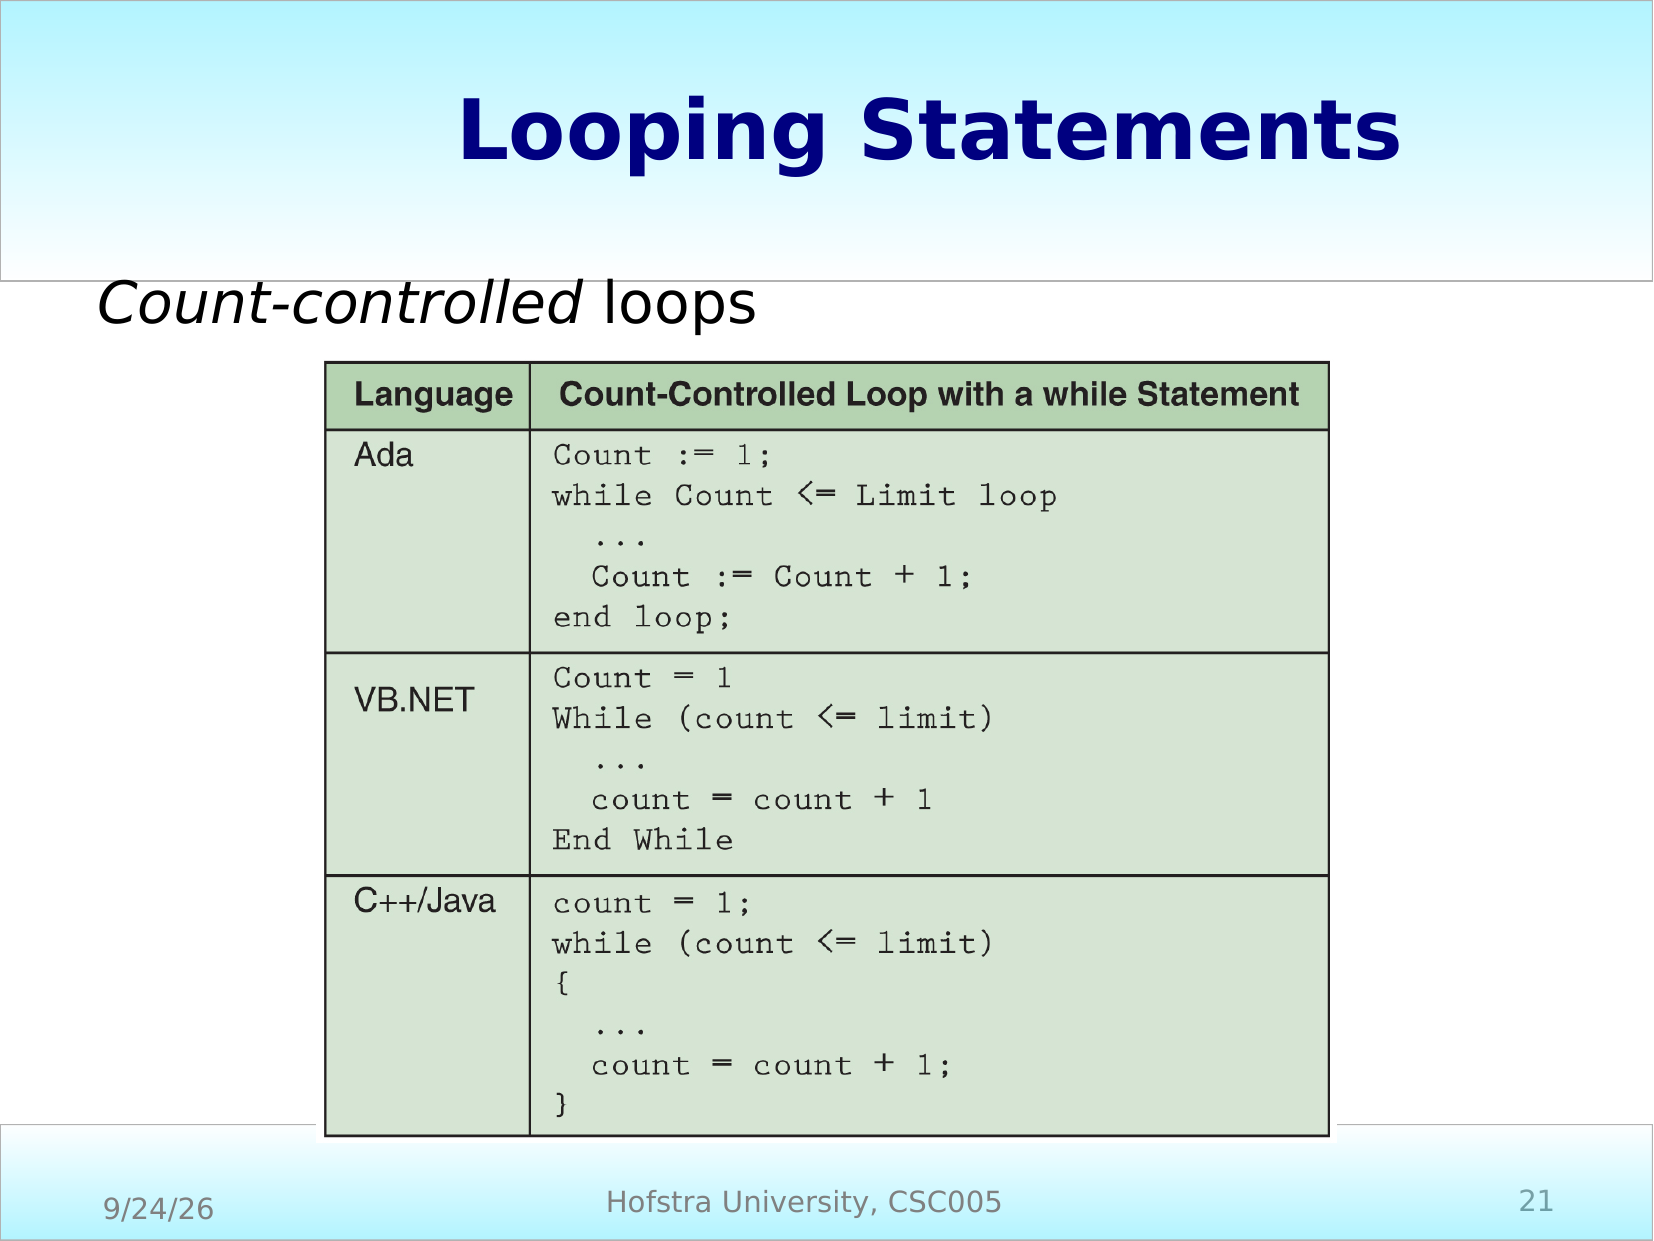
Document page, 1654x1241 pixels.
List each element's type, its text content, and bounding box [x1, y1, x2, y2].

title Looping Statements [247, 27, 1612, 235]
picture [316, 352, 1337, 1144]
list Count-controlled loops [82, 261, 1571, 1089]
